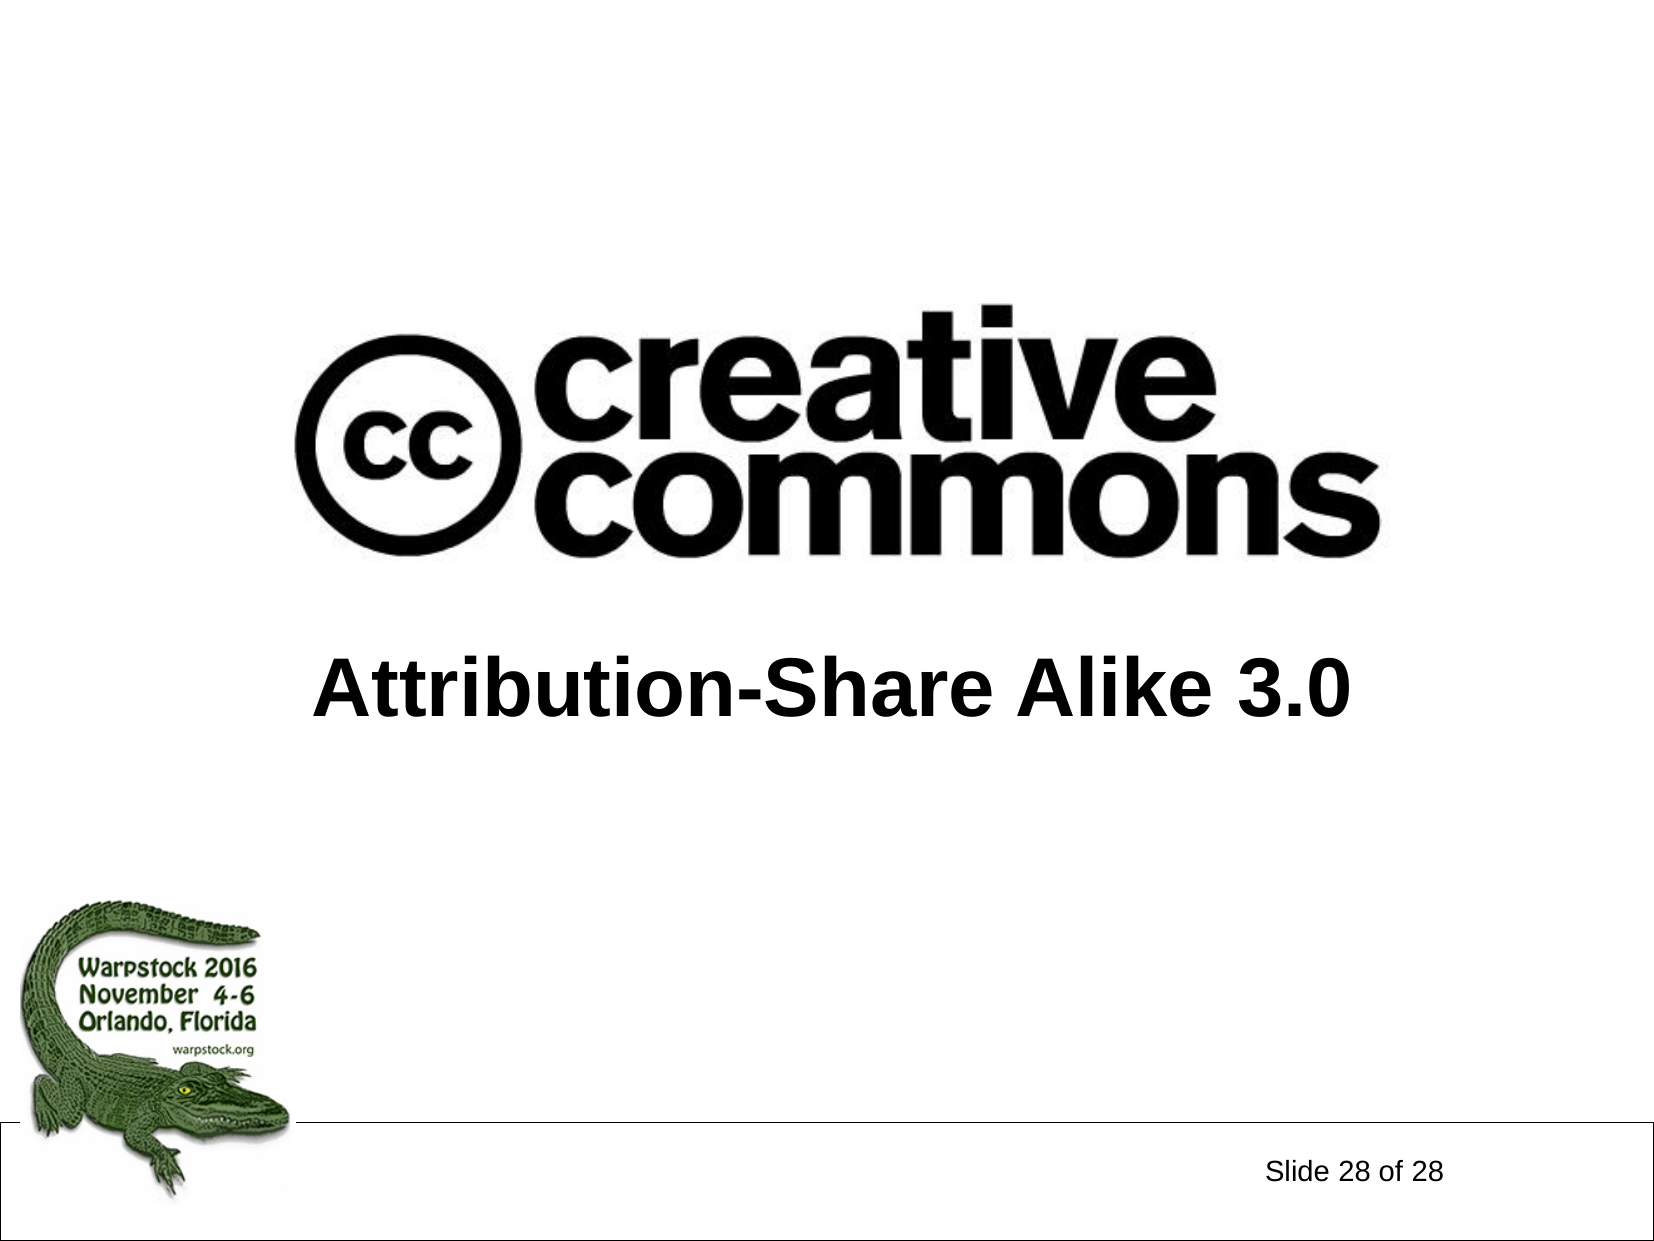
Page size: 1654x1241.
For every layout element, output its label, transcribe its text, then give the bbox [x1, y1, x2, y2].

title Attribution-Share Alike 3.0 [88, 324, 1577, 827]
picture [20, 888, 296, 1211]
picture [236, 236, 1418, 621]
